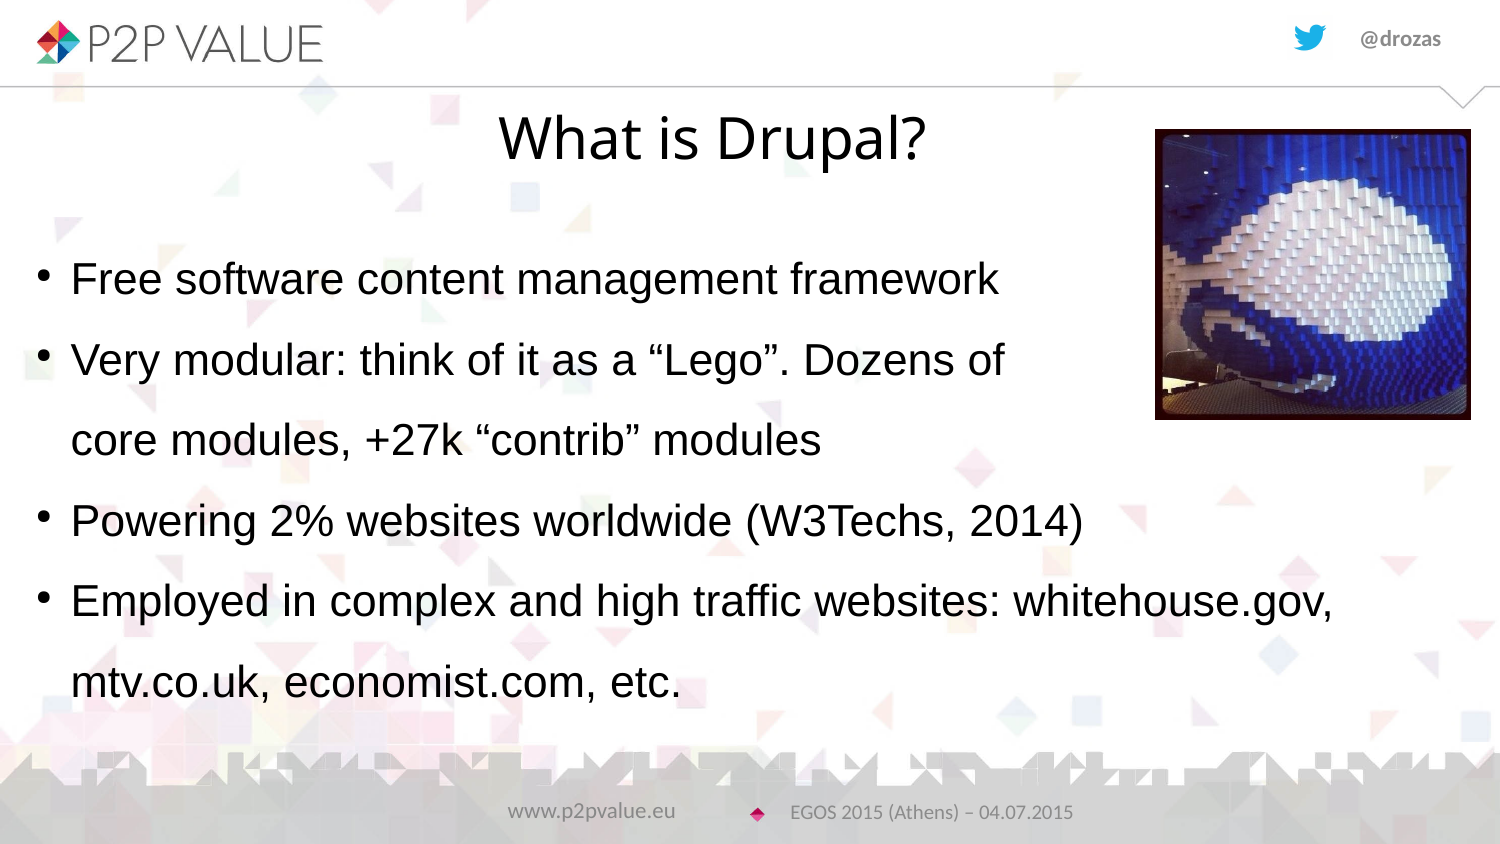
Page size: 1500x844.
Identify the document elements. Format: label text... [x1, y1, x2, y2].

subtitle Free software content management framework Very modular: think of it as a “Lego”. Dozens of core modules, +27k “contrib” modules Powering 2% websites worldwide (W3Techs, 2014) Employed in complex and high traffic websites: whitehouse.gov, mtv.co.uk, economist.com, etc. [22, 162, 1500, 718]
title What is Drupal? [60, 92, 1366, 162]
picture [0, 0, 1500, 844]
text_box www.p2pvalue.eu [501, 789, 720, 829]
text_box EGOS 2015 (Athens) – 04.07.2015 [777, 788, 1470, 834]
text_box @drozas [1333, 15, 1455, 60]
